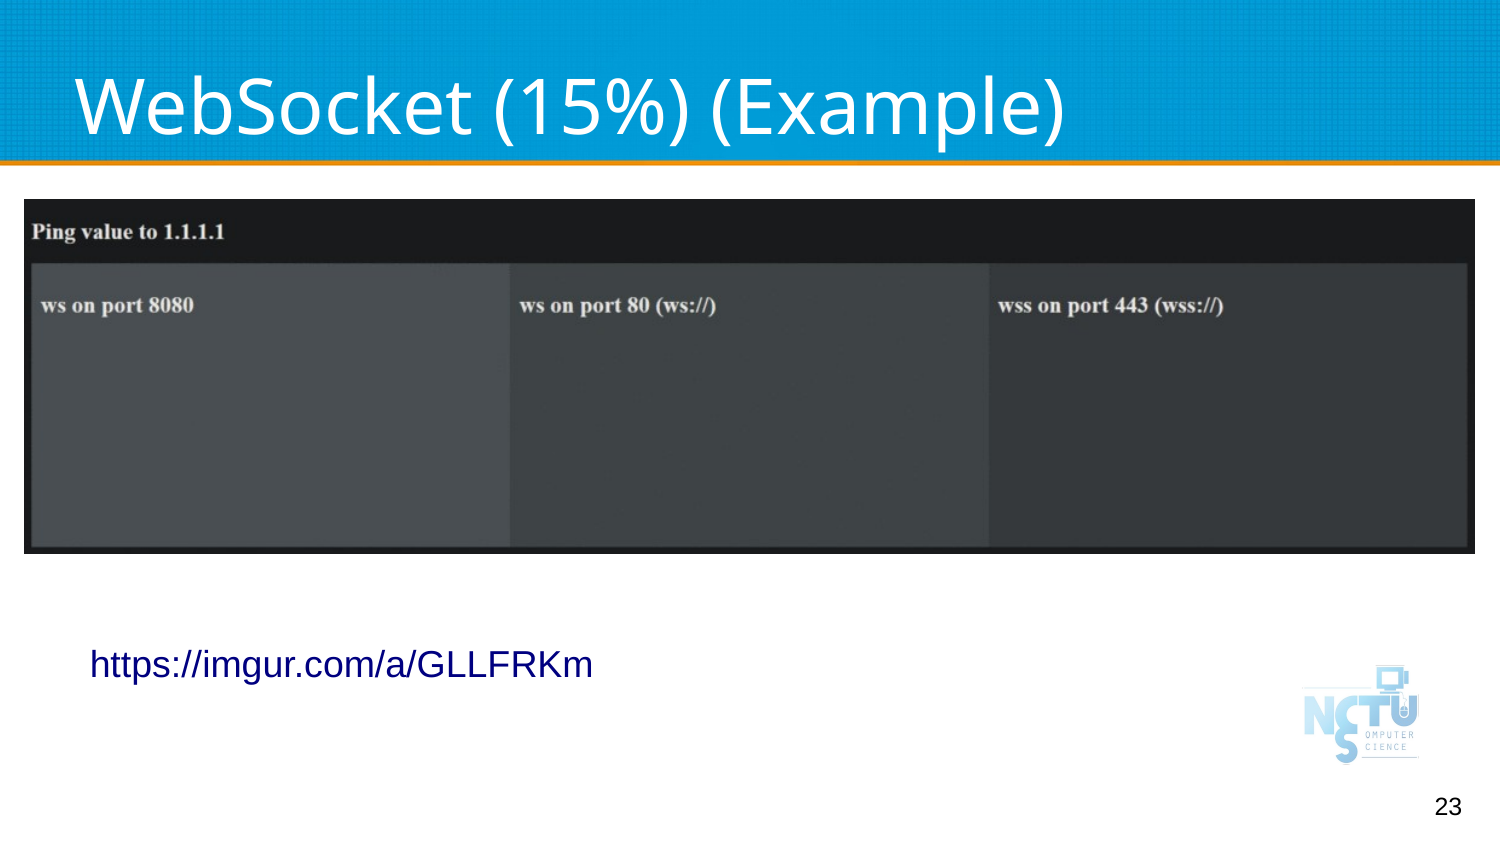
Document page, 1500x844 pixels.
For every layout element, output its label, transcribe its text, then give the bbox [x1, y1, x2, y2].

title WebSocket (15%) (Example) [74, 33, 1425, 175]
text_box https://imgur.com/a/GLLFRKm [74, 625, 1154, 758]
picture [0, 160, 1500, 844]
slide_number <number> [1403, 779, 1494, 844]
